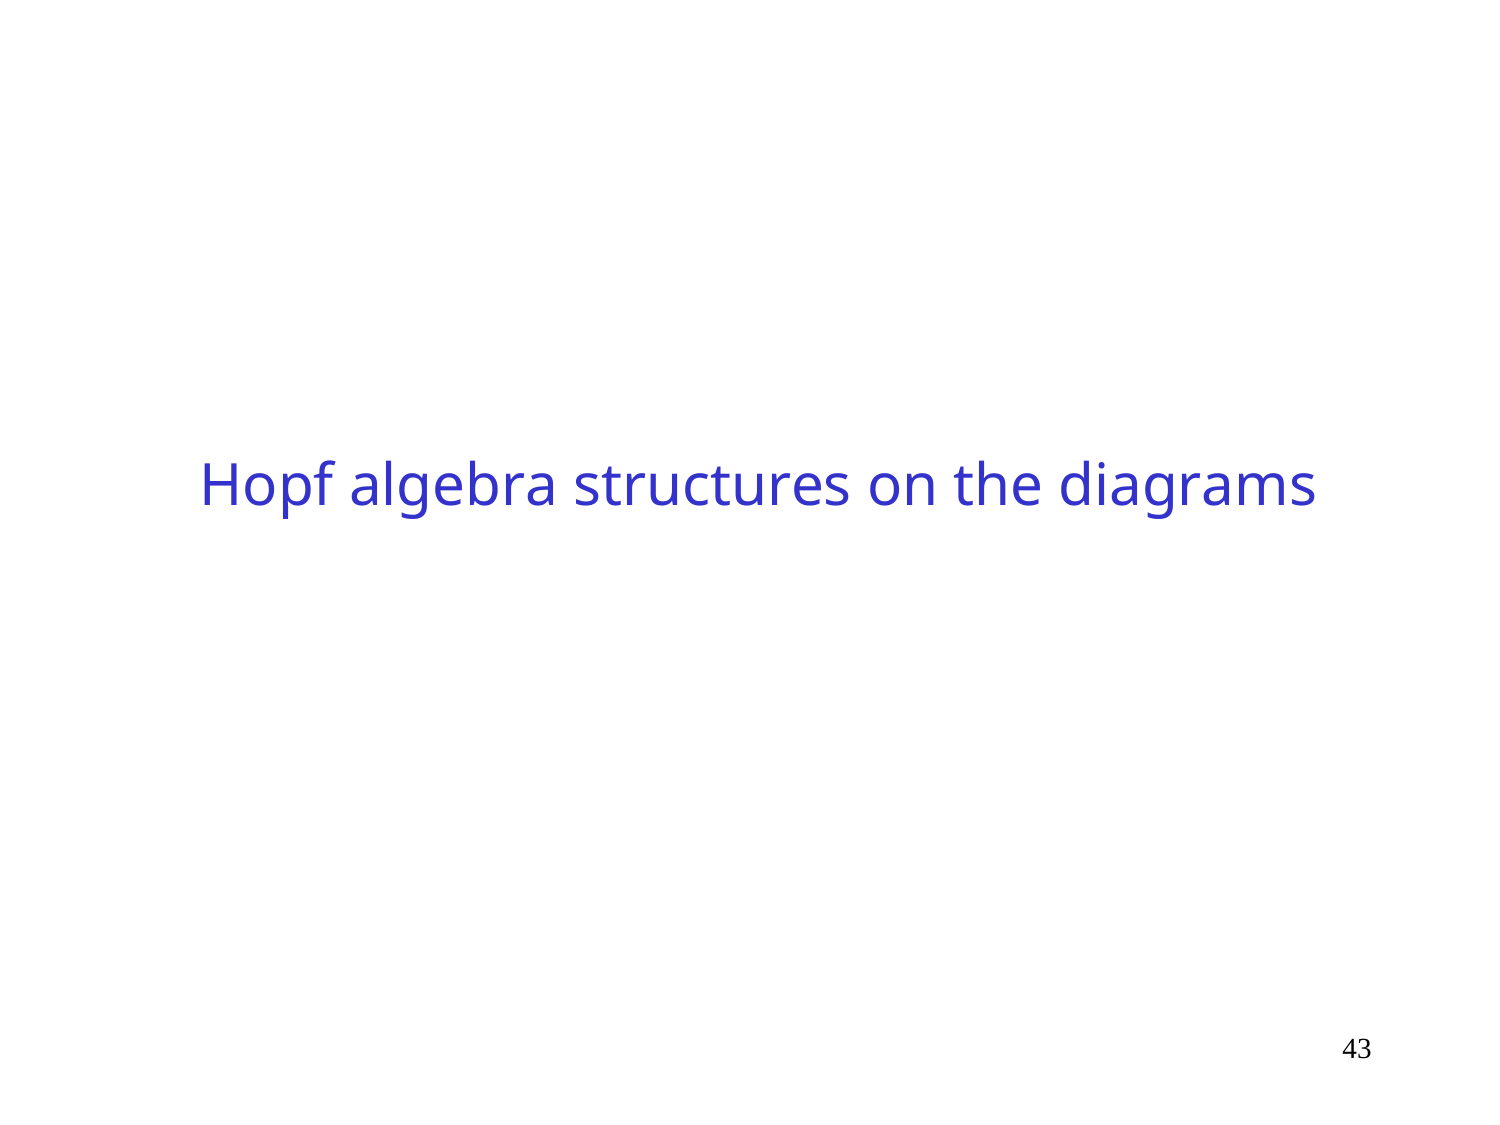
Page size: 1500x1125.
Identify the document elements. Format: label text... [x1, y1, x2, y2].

text_box Hopf algebra structures on the diagrams [149, 439, 1367, 526]
